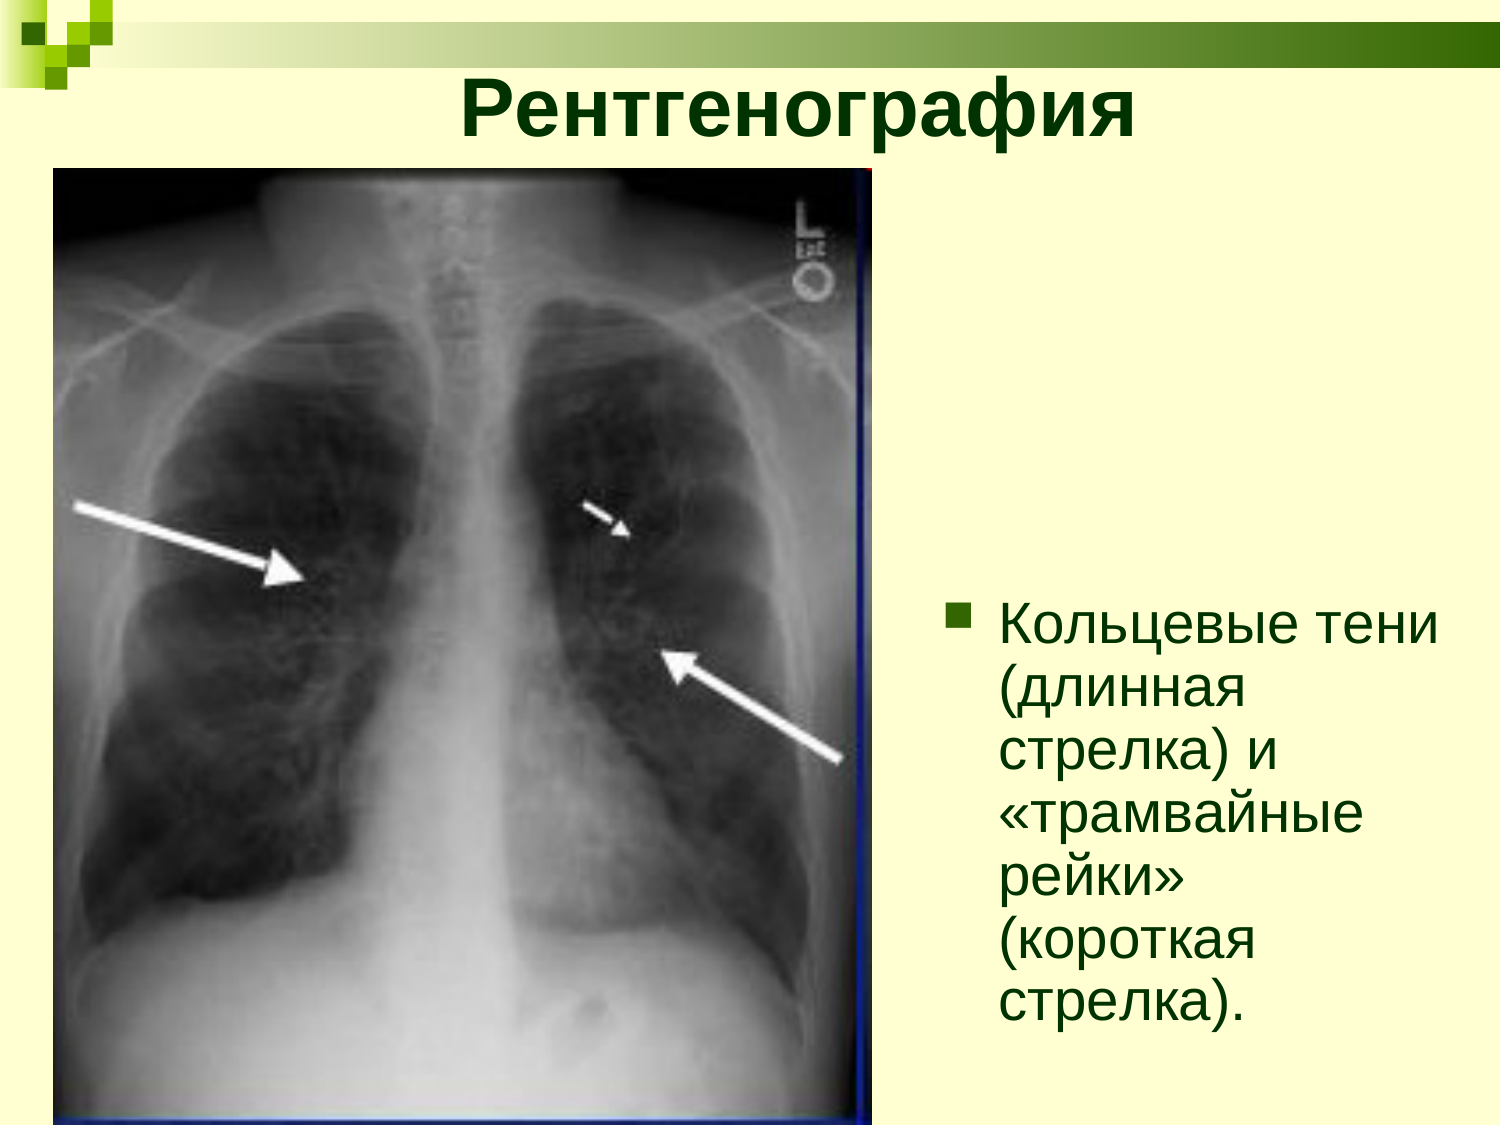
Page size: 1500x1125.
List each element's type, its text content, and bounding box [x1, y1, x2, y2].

picture [53, 168, 872, 1125]
title Рентгенография [123, 42, 1474, 165]
list Кольцевые тени (длинная стрелка) и «трамвайные рейки» (короткая стрелка). [927, 586, 1473, 1046]
